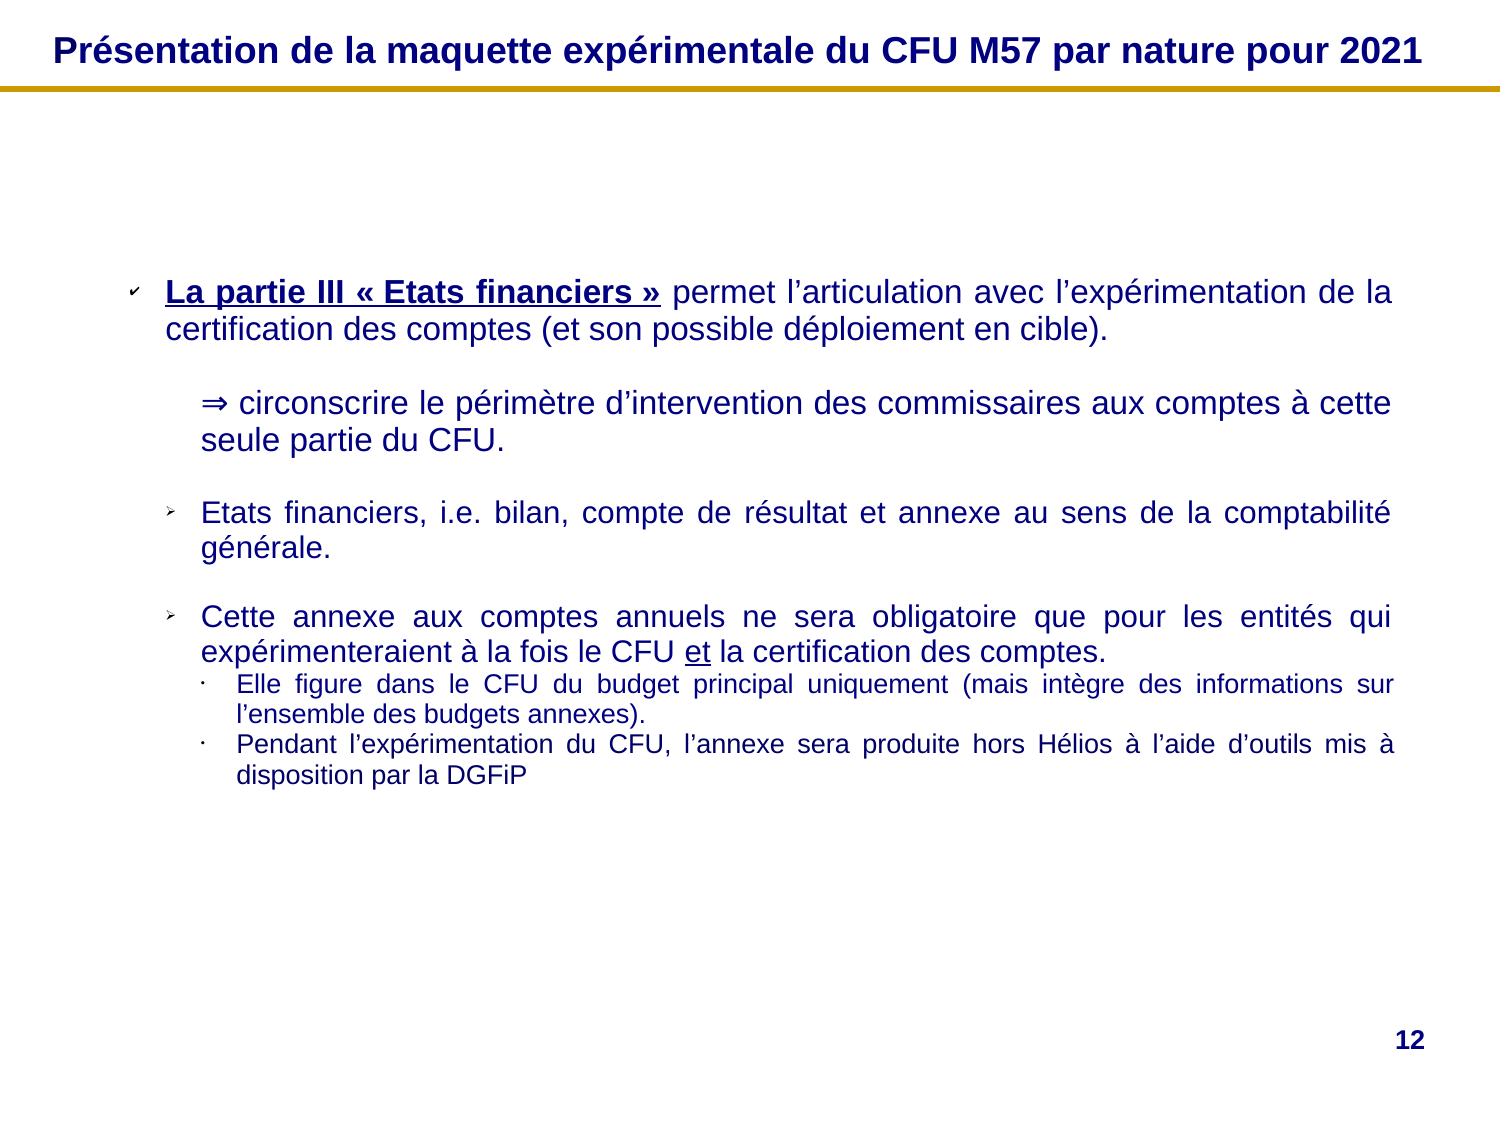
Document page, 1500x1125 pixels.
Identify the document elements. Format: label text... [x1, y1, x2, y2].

text_box La partie III « Etats financiers » permet l’articulation avec l’expérimentation de la certification des comptes (et son possible déploiement en cible). ⇒ circonscrire le périmètre d’intervention des commissaires aux comptes à cette seule partie du CFU. Etats financiers, i.e. bilan, compte de résultat et annexe au sens de la comptabilité générale. Cette annexe aux comptes annuels ne sera obligatoire que pour les entités qui expérimenteraient à la fois le CFU et la certification des comptes. Elle figure dans le CFU du budget principal uniquement (mais intègre des informations sur l’ensemble des budgets annexes). Pendant l’expérimentation du CFU, l’annexe sera produite hors Hélios à l’aide d’outils mis à disposition par la DGFiP [94, 236, 1394, 896]
title Présentation de la maquette expérimentale du CFU M57 par nature pour 2021 [0, 0, 1489, 101]
